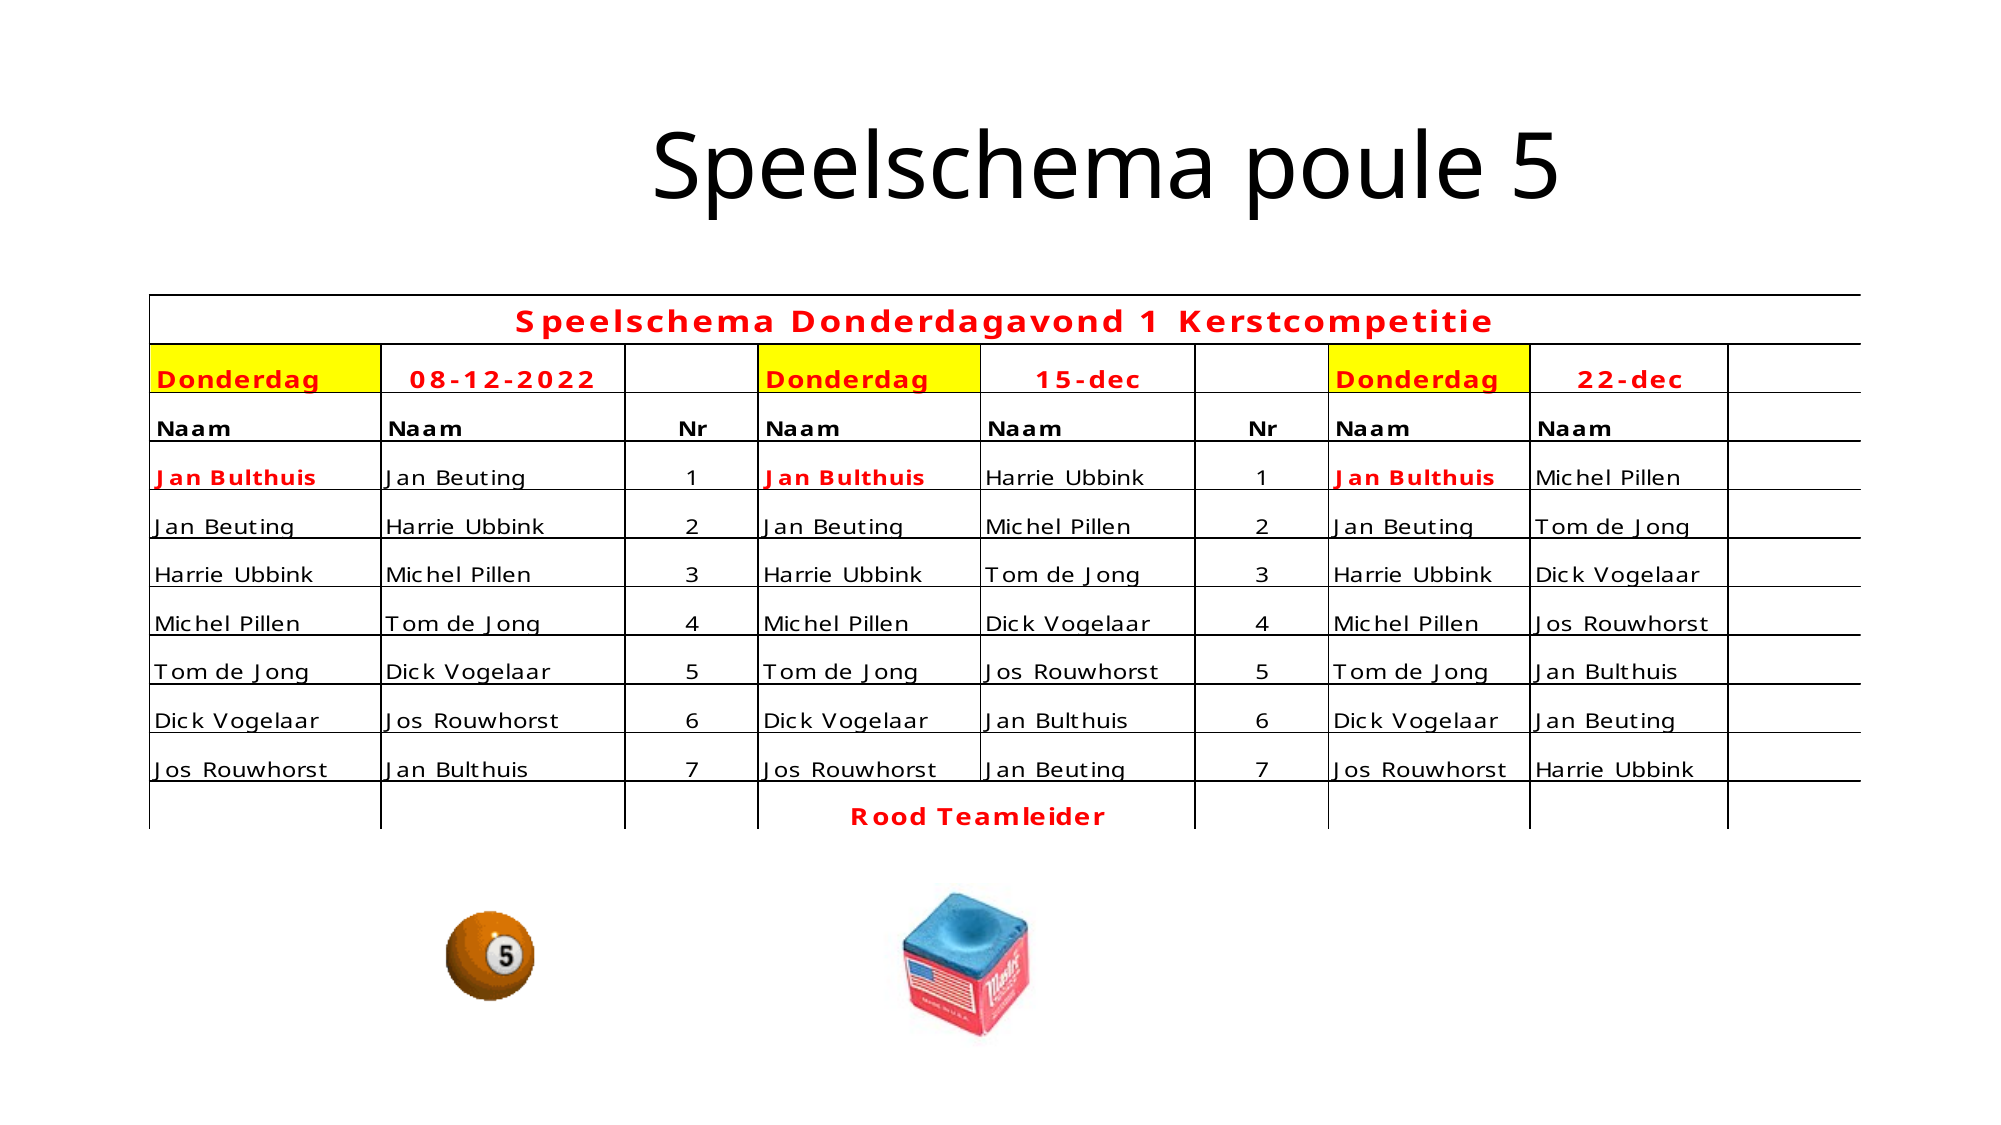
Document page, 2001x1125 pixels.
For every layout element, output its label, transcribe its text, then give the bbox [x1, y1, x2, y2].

picture [148, 294, 1863, 831]
picture [860, 883, 1080, 1048]
title Speelschema poule 5 [137, 59, 1863, 278]
picture [443, 908, 538, 1003]
